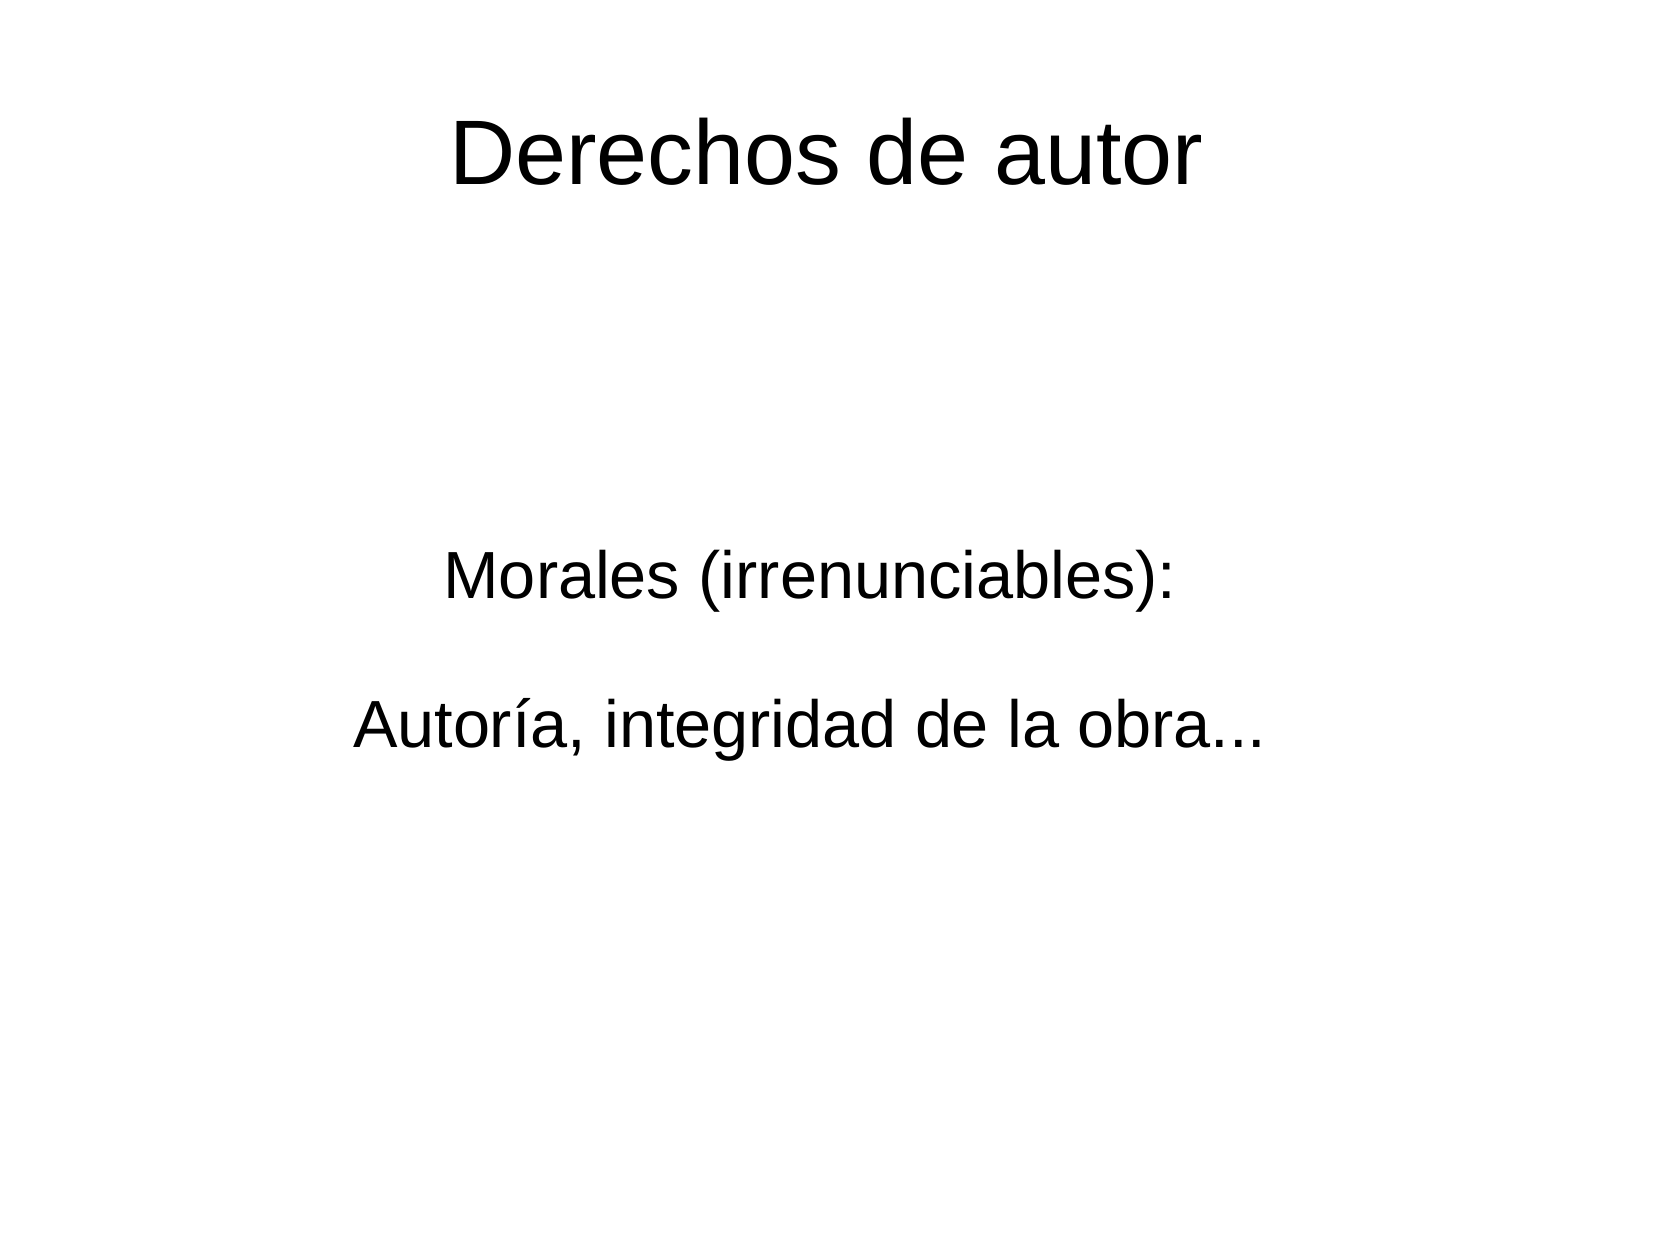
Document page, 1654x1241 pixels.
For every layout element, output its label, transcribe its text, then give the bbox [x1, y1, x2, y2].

title Derechos de autor [82, 49, 1571, 257]
subtitle Morales (irrenunciables): Autoría, integridad de la obra... [82, 290, 1538, 1010]
